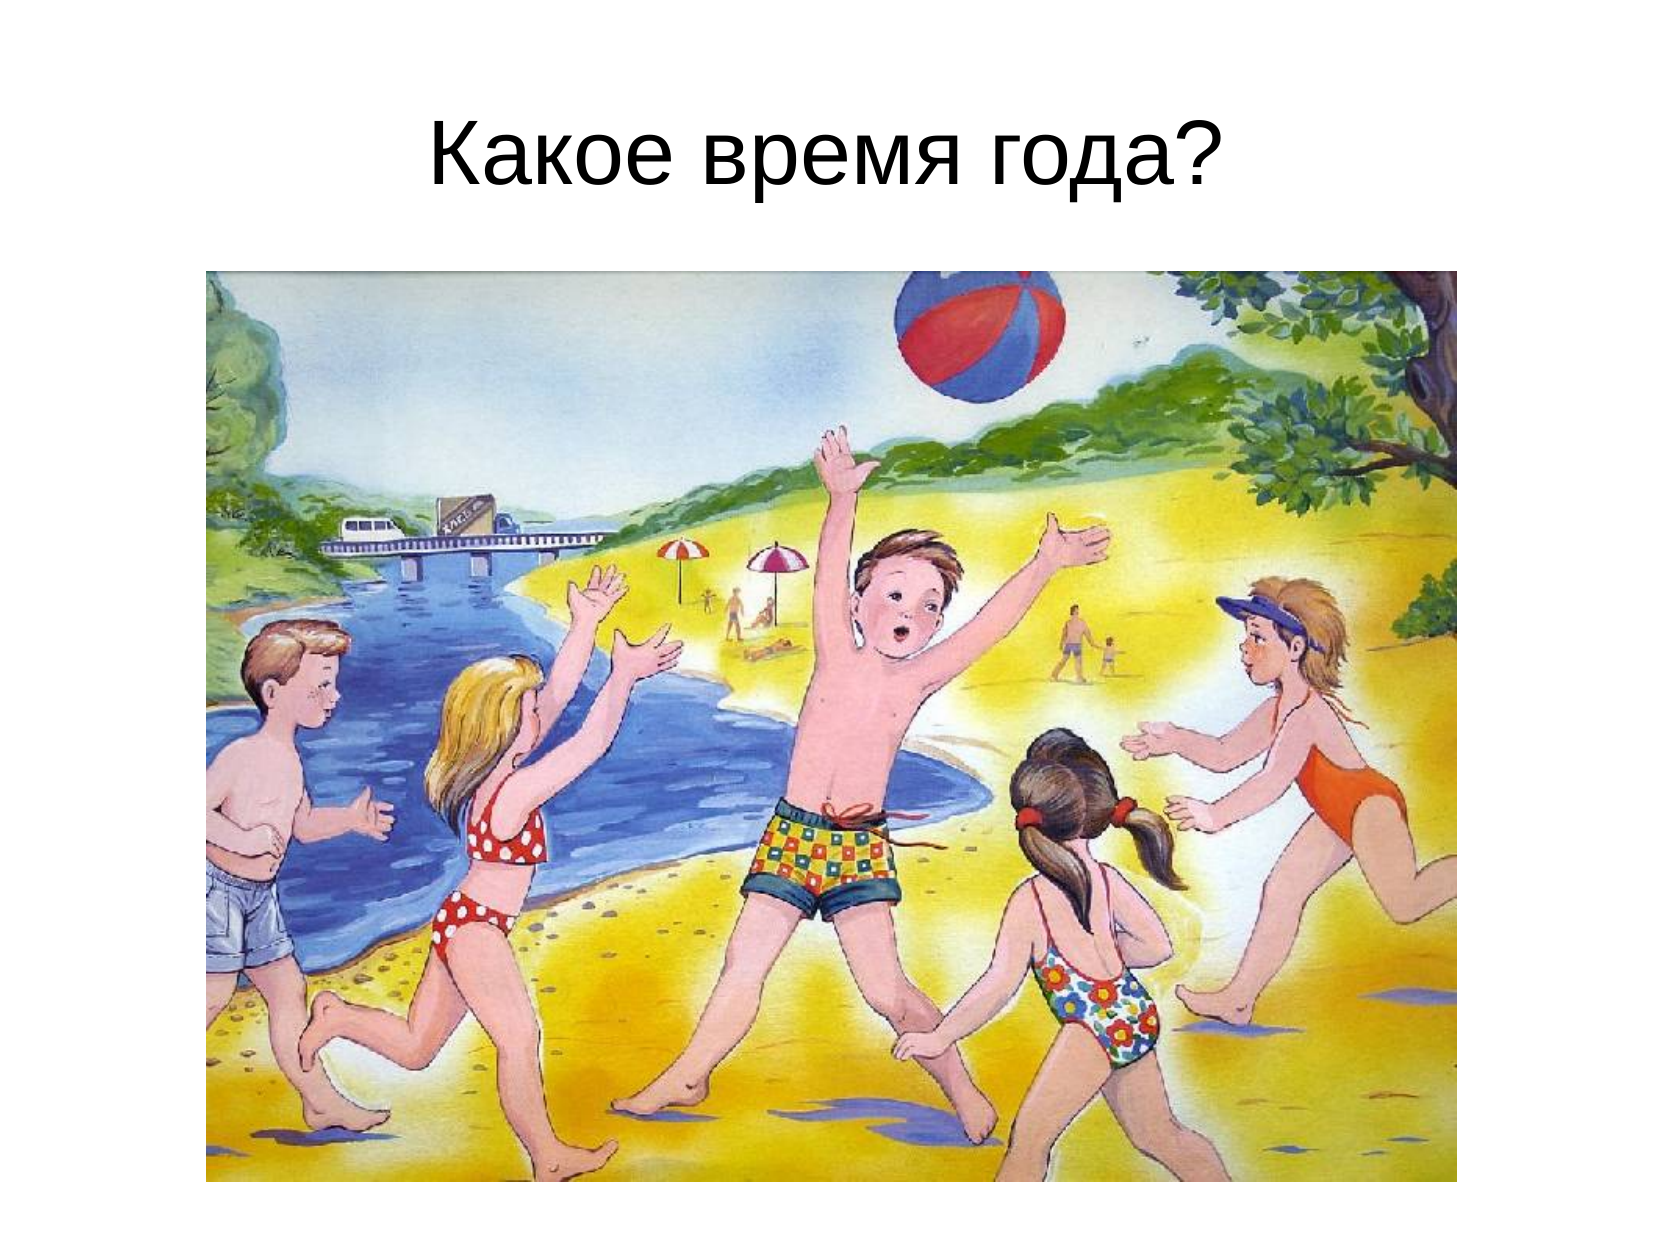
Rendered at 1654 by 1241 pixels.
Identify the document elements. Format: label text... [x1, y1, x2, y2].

title Какое время года? [82, 56, 1571, 250]
picture [206, 271, 1457, 1182]
